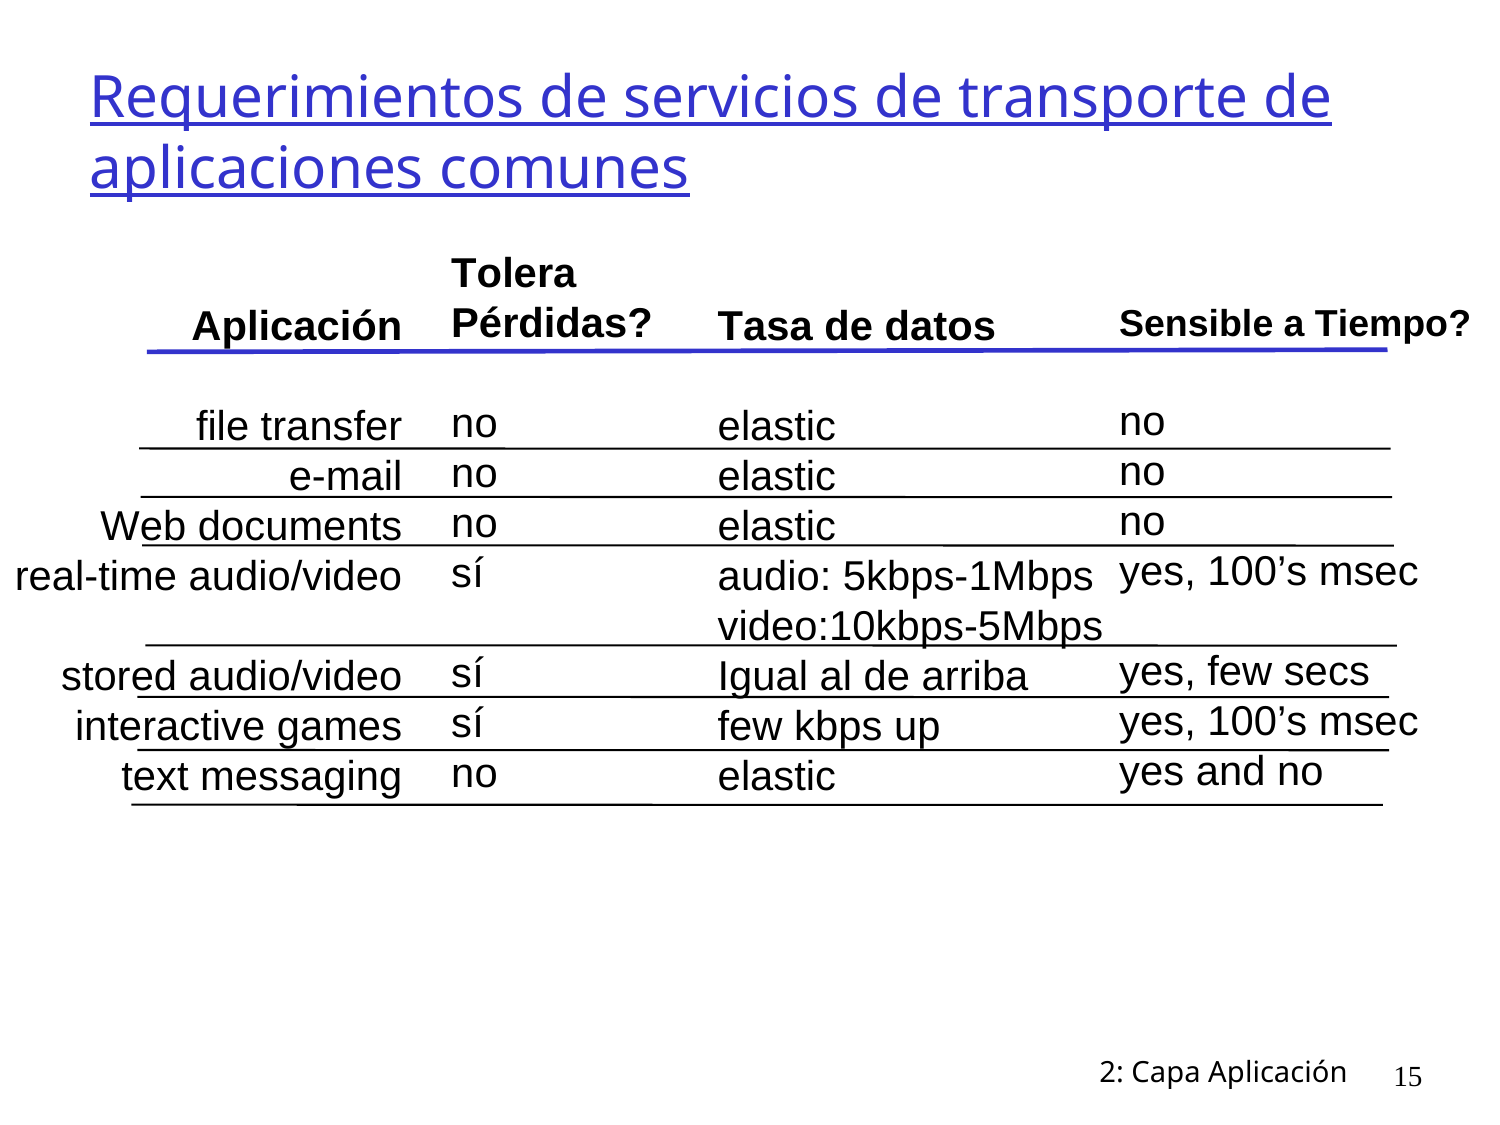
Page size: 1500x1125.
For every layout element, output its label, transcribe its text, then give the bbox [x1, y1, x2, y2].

text_box Tolera Pérdidas? no no no sí sí sí no [436, 647, 668, 695]
text_box Tasa de datos elastic elastic elastic audio: 5kbps-1Mbps video:10kbps-5Mbps Igual al de arriba few kbps up elastic [702, 290, 1104, 348]
text_box Tolera Pérdidas? no no no sí sí sí no [436, 752, 668, 803]
text_box Tasa de datos elastic elastic elastic audio: 5kbps-1Mbps video:10kbps-5Mbps Igual al de arriba few kbps up elastic [702, 752, 1126, 803]
text_box Sensible a Tiempo? no no no yes, 100’s msec yes, few secs yes, 100’s msec yes and no [1104, 290, 1500, 802]
text_box Tolera Pérdidas? no no no sí sí sí no [436, 450, 668, 495]
text_box Tolera Pérdidas? no no no sí sí sí no [436, 498, 668, 544]
text_box Tasa de datos elastic elastic elastic audio: 5kbps-1Mbps video:10kbps-5Mbps Igual al de arriba few kbps up elastic [702, 699, 1104, 749]
text_box Aplicación file transfer e-mail Web documents real-time audio/video stored audio/video interactive games text messaging [0, 290, 418, 807]
text_box Tasa de datos elastic elastic elastic audio: 5kbps-1Mbps video:10kbps-5Mbps Igual al de arriba few kbps up elastic [702, 547, 1104, 644]
text_box Tasa de datos elastic elastic elastic audio: 5kbps-1Mbps video:10kbps-5Mbps Igual al de arriba few kbps up elastic [702, 450, 1104, 496]
text_box Tolera Pérdidas? no no no sí sí sí no [436, 354, 668, 447]
title Requerimientos de servicios de transporte de aplicaciones comunes [75, 37, 1421, 226]
text_box Tasa de datos elastic elastic elastic audio: 5kbps-1Mbps video:10kbps-5Mbps Igual al de arriba few kbps up elastic [702, 647, 1104, 696]
text_box Tasa de datos elastic elastic elastic audio: 5kbps-1Mbps video:10kbps-5Mbps Igual al de arriba few kbps up elastic [702, 499, 1104, 544]
text_box Tolera Pérdidas? no no no sí sí sí no [436, 698, 668, 749]
text_box Tasa de datos elastic elastic elastic audio: 5kbps-1Mbps video:10kbps-5Mbps Igual al de arriba few kbps up elastic [702, 353, 1104, 447]
text_box Tolera Pérdidas? no no no sí sí sí no [436, 237, 668, 349]
text_box Tolera Pérdidas? no no no sí sí sí no [436, 547, 668, 644]
